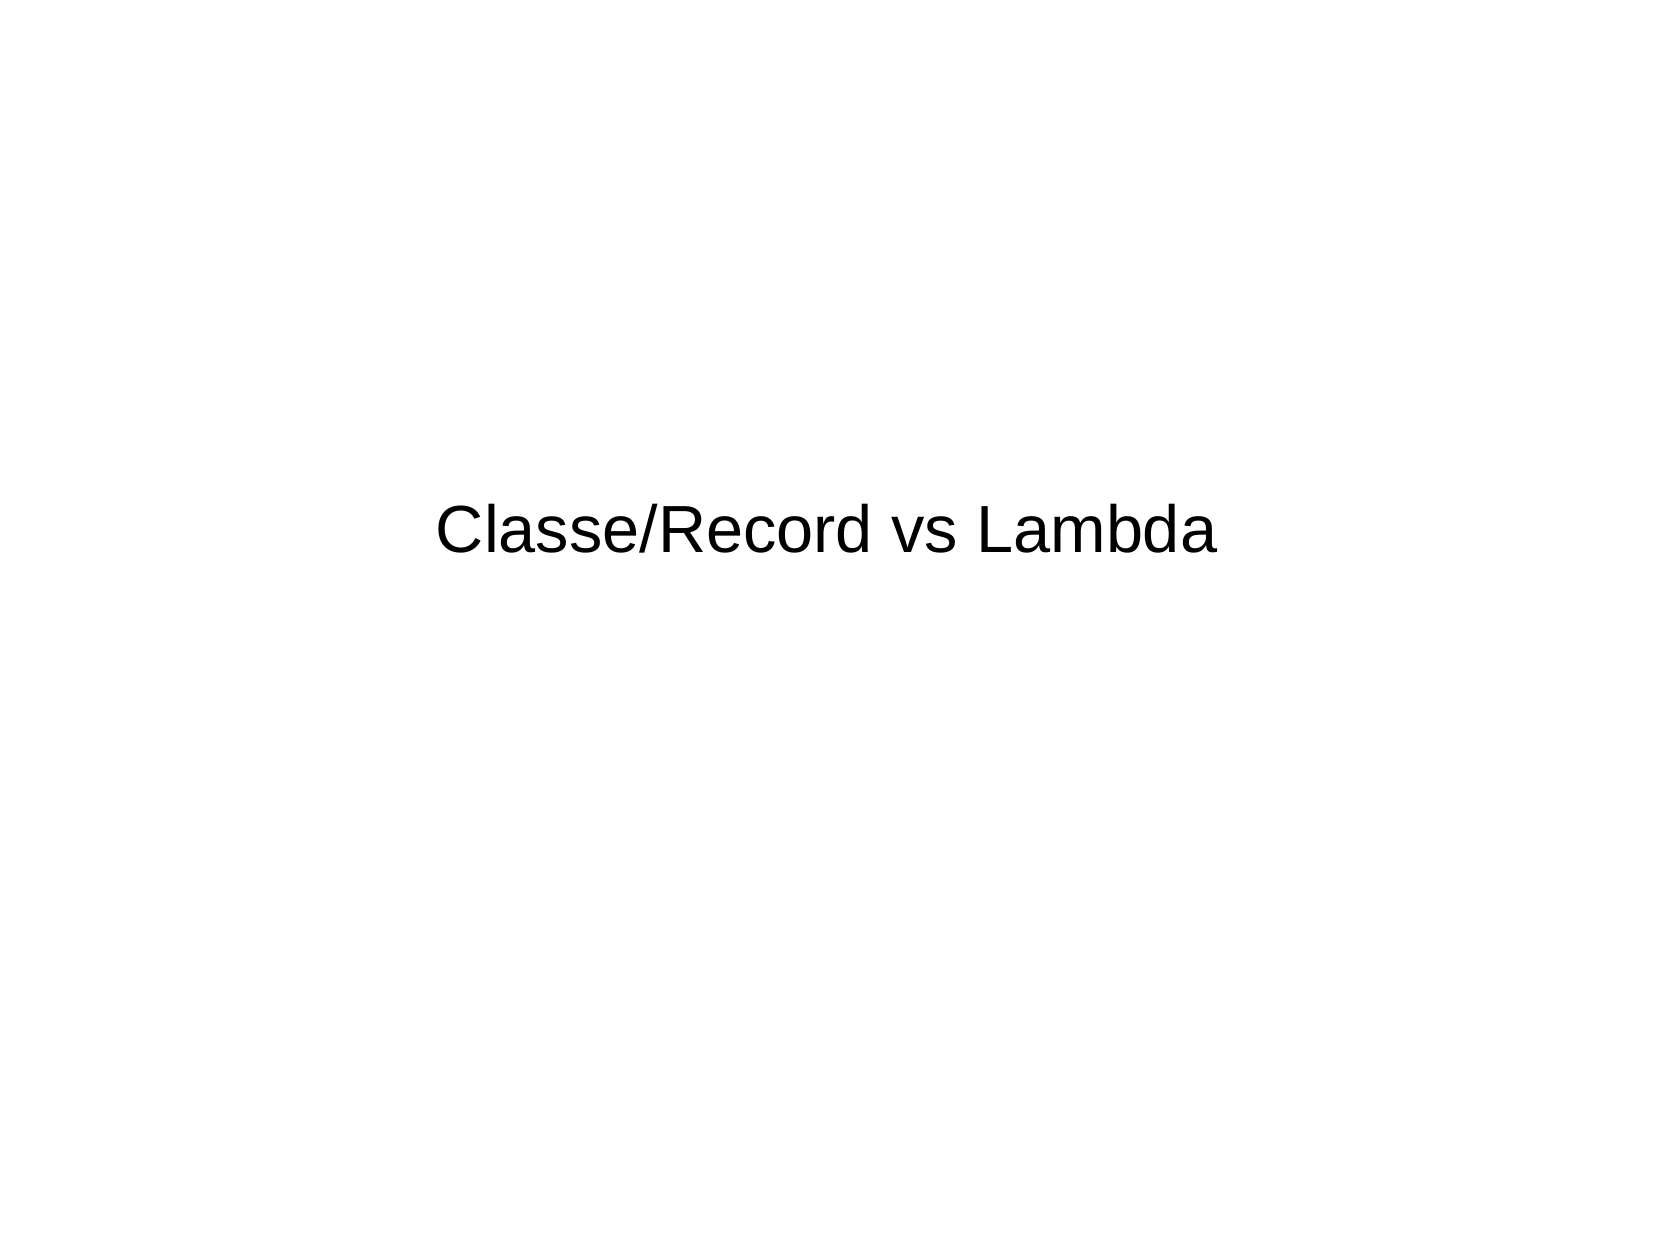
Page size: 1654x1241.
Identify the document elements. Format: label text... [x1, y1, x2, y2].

subtitle Classe/Record vs Lambda [82, 49, 1571, 1010]
